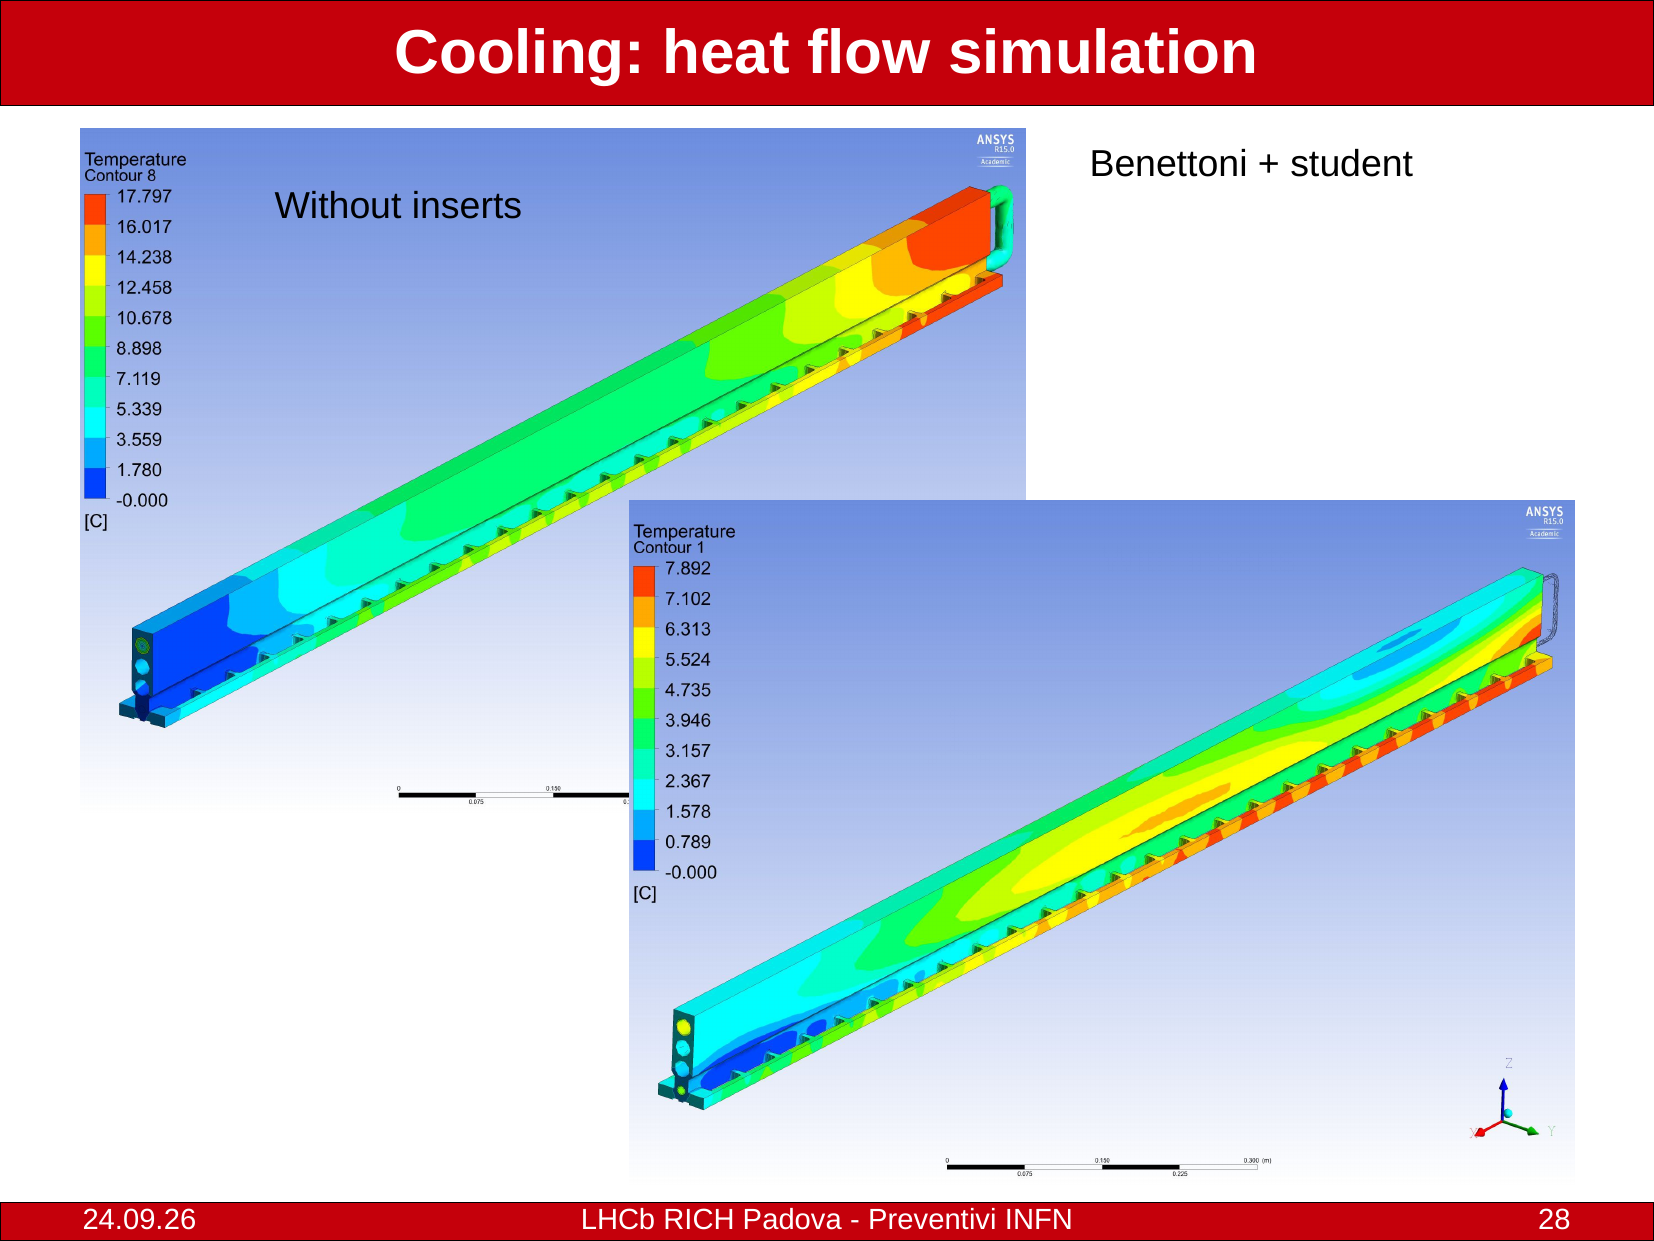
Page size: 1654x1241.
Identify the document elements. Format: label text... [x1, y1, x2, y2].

title Cooling: heat flow simulation [0, 0, 1654, 106]
text_box Benettoni + student [1074, 135, 1548, 192]
text_box Without inserts [259, 177, 709, 249]
picture [80, 128, 1575, 1185]
